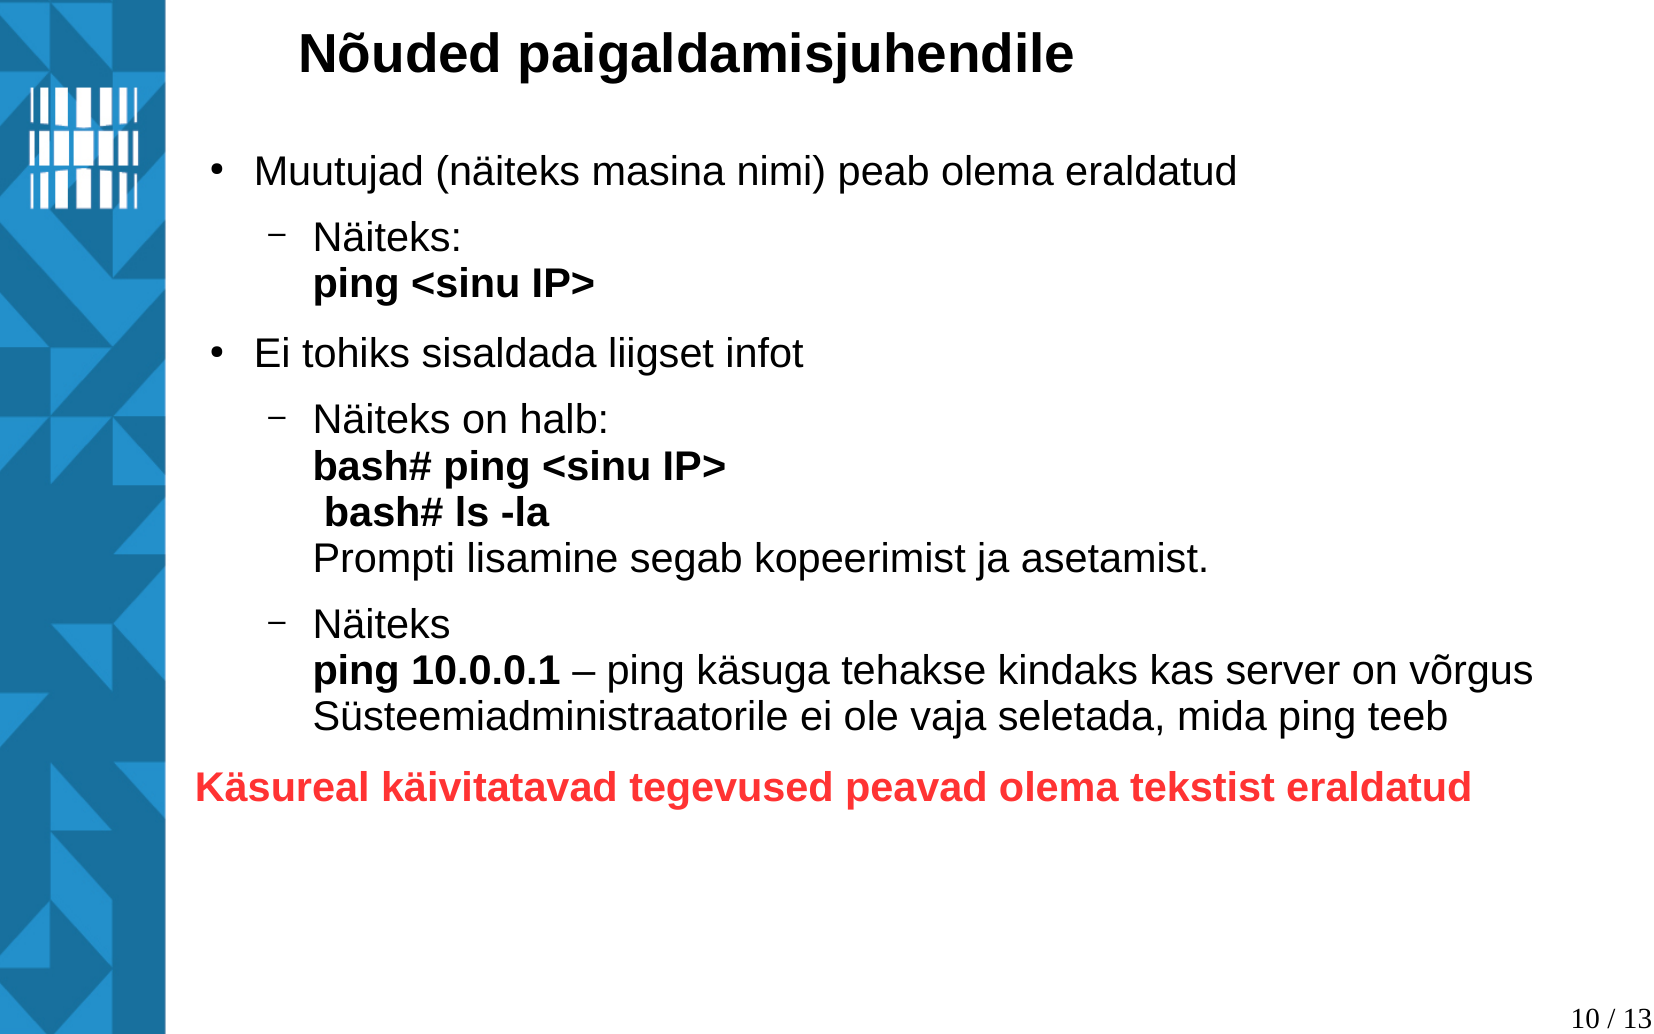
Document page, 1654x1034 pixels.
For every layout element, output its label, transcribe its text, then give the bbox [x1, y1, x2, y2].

title Nõuded paigaldamisjuhendile [298, 11, 1548, 95]
list Muutujad (näiteks masina nimi) peab olema eraldatud Näiteks: ping <sinu IP> Ei tohiks sisaldada liigset infot Näiteks on halb: bash# ping <sinu IP> bash# ls -la Prompti lisamine segab kopeerimist ja asetamist. Näiteks ping 10.0.0.1 – ping käsuga tehakse kindaks kas server on võrgus Süsteemiadministraatorile ei ole vaja seletada, mida ping teeb Käsureal käivitatavad tegevused peavad olema tekstist eraldatud [194, 147, 1595, 817]
